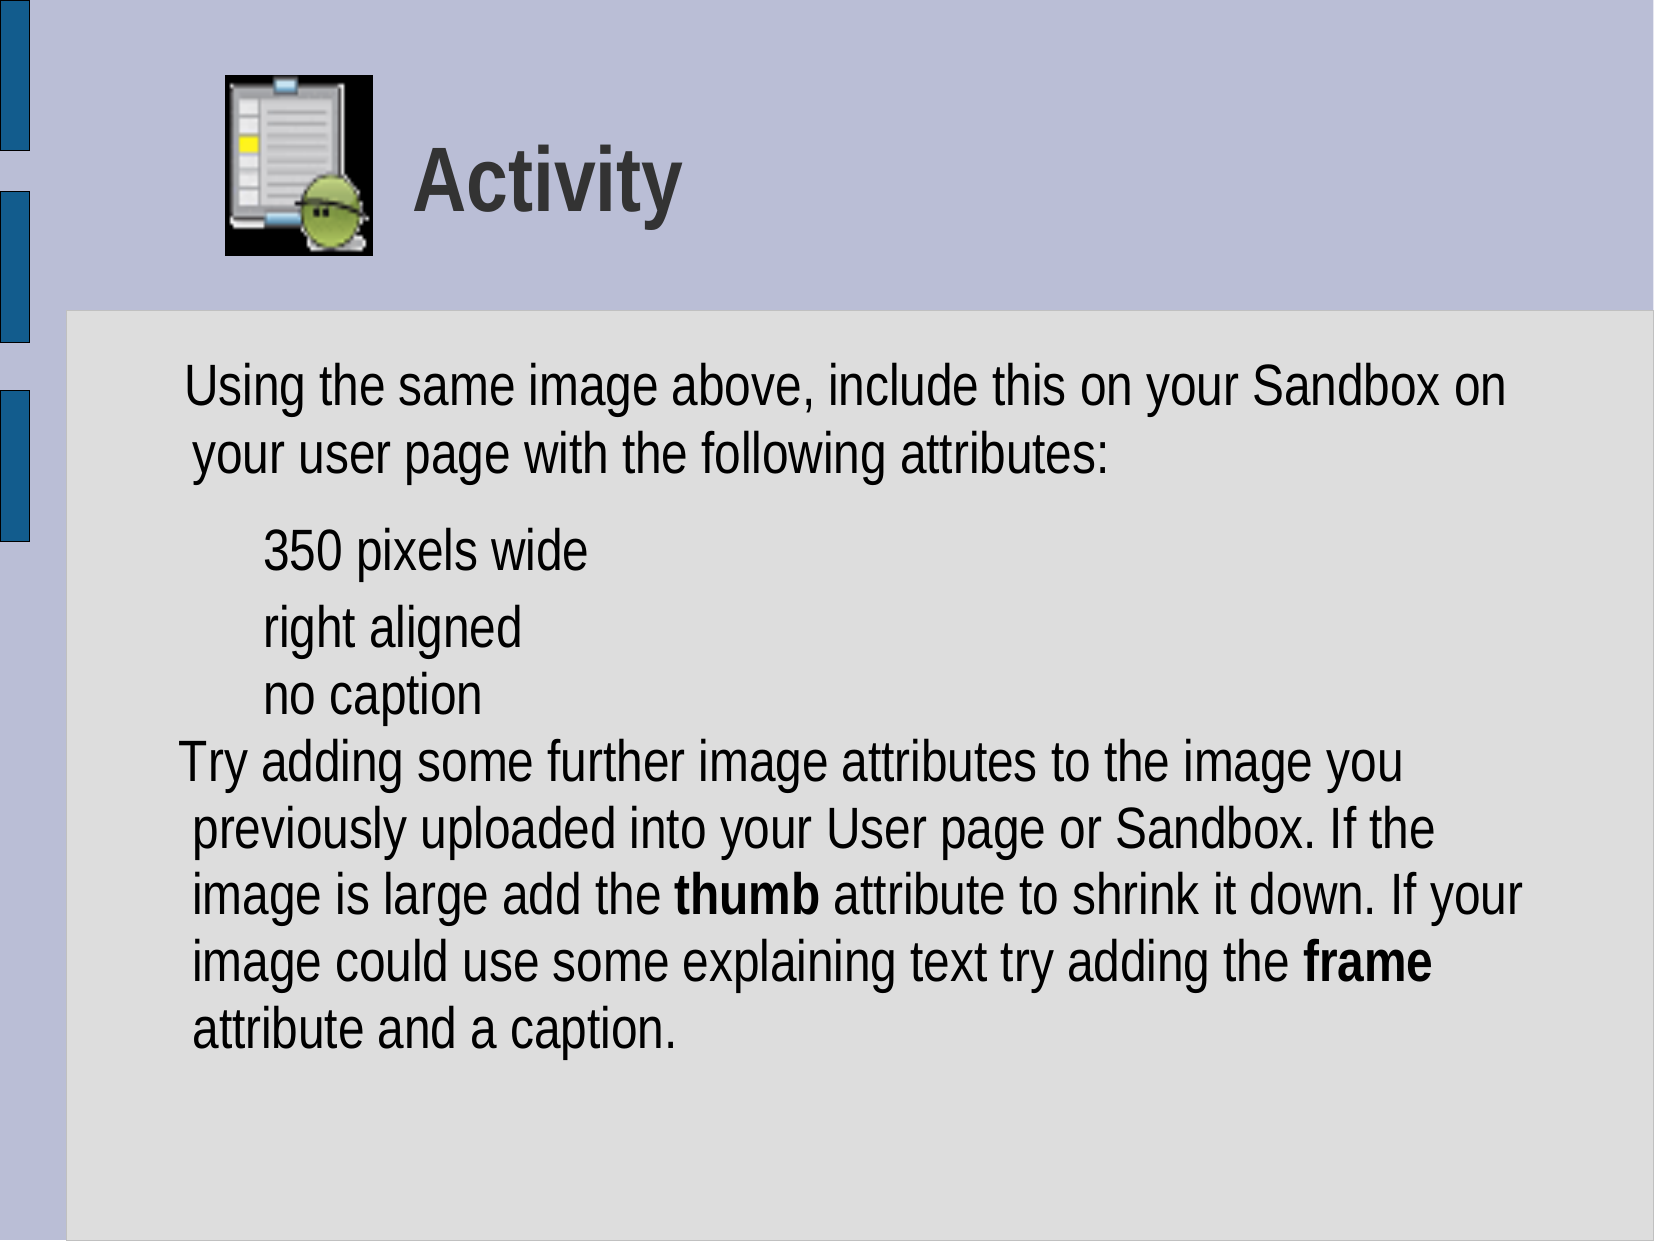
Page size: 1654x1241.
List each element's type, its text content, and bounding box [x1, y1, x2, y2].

title Activity [412, 75, 1572, 283]
list Using the same image above, include this on your Sandbox on your user page with the following attributes: 350 pixels wide right aligned no caption Try adding some further image attributes to the image you previously uploaded into your User page or Sandbox. If the image is large add the thumb attribute to shrink it down. If your image could use some explaining text try adding the frame attribute and a caption. [121, 344, 1534, 1127]
picture [225, 75, 376, 263]
